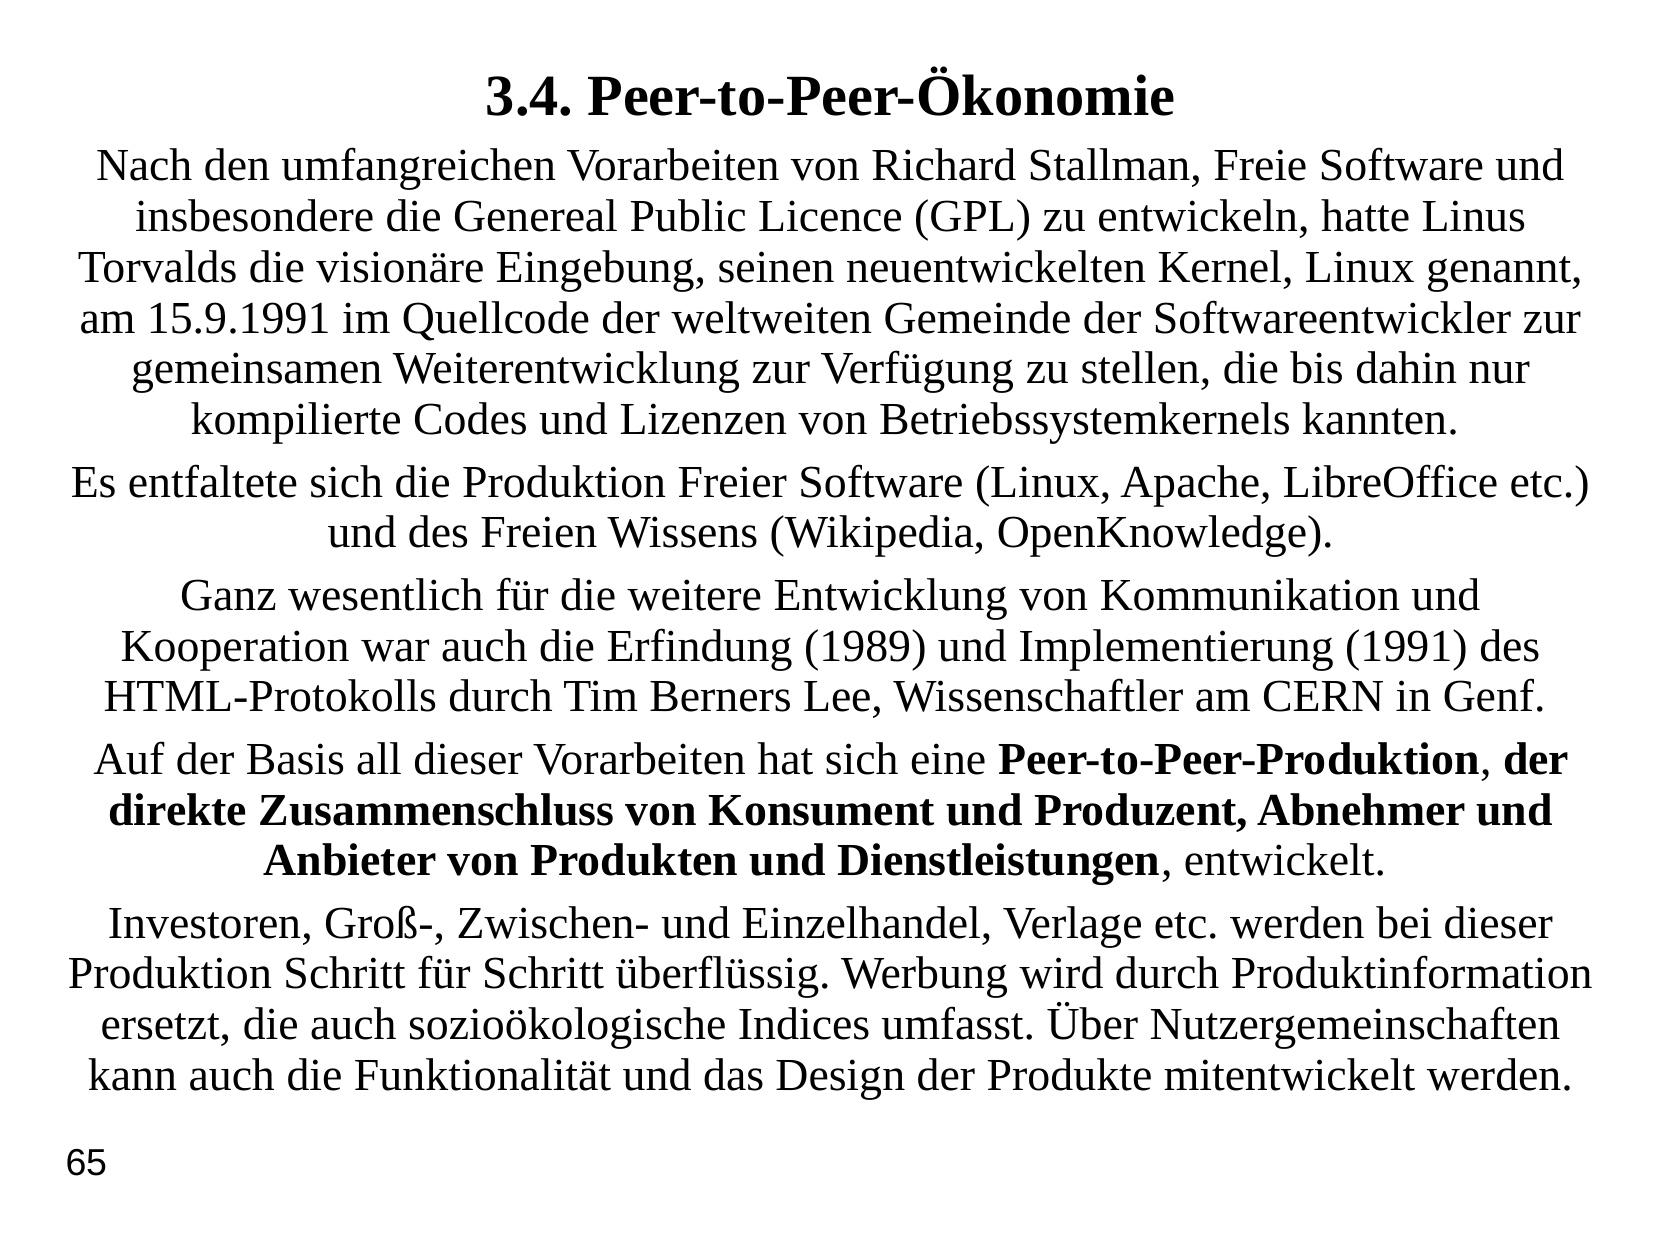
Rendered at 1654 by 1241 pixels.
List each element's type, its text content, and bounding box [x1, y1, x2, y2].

text_box <Nummer> [50, 1133, 269, 1204]
text_box 3.4. Peer-to-Peer-Ökonomie Nach den umfangreichen Vorarbeiten von Richard Stallman, Freie Software und insbesondere die Genereal Public Licence (GPL) zu entwickeln, hatte Linus Torvalds die visionäre Eingebung, seinen neuentwickelten Kernel, Linux genannt, am 15.9.1991 im Quellcode der weltweiten Gemeinde der Softwareentwickler zur gemeinsamen Weiterentwicklung zur Verfügung zu stellen, die bis dahin nur kompilierte Codes und Lizenzen von Betriebssystemkernels kannten. Es entfaltete sich die Produktion Freier Software (Linux, Apache, LibreOffice etc.) und des Freien Wissens (Wikipedia, OpenKnowledge). Ganz wesentlich für die weitere Entwicklung von Kommunikation und Kooperation war auch die Erfindung (1989) und Implementierung (1991) des HTML-Protokolls durch Tim Berners Lee, Wissenschaftler am CERN in Genf. Auf der Basis all dieser Vorarbeiten hat sich eine Peer-to-Peer-Produktion, der direkte Zusammenschluss von Konsument und Produzent, Abnehmer und Anbieter von Produkten und Dienstleistungen, entwickelt. Investoren, Groß-, Zwischen- und Einzelhandel, Verlage etc. werden bei dieser Produktion Schritt für Schritt überflüssig. Werbung wird durch Produktinformation ersetzt, die auch sozioökologische Indices umfasst. Über Nutzergemeinschaften kann auch die Funktionalität und das Design der Produkte mitentwickelt werden. [53, 56, 1613, 1108]
